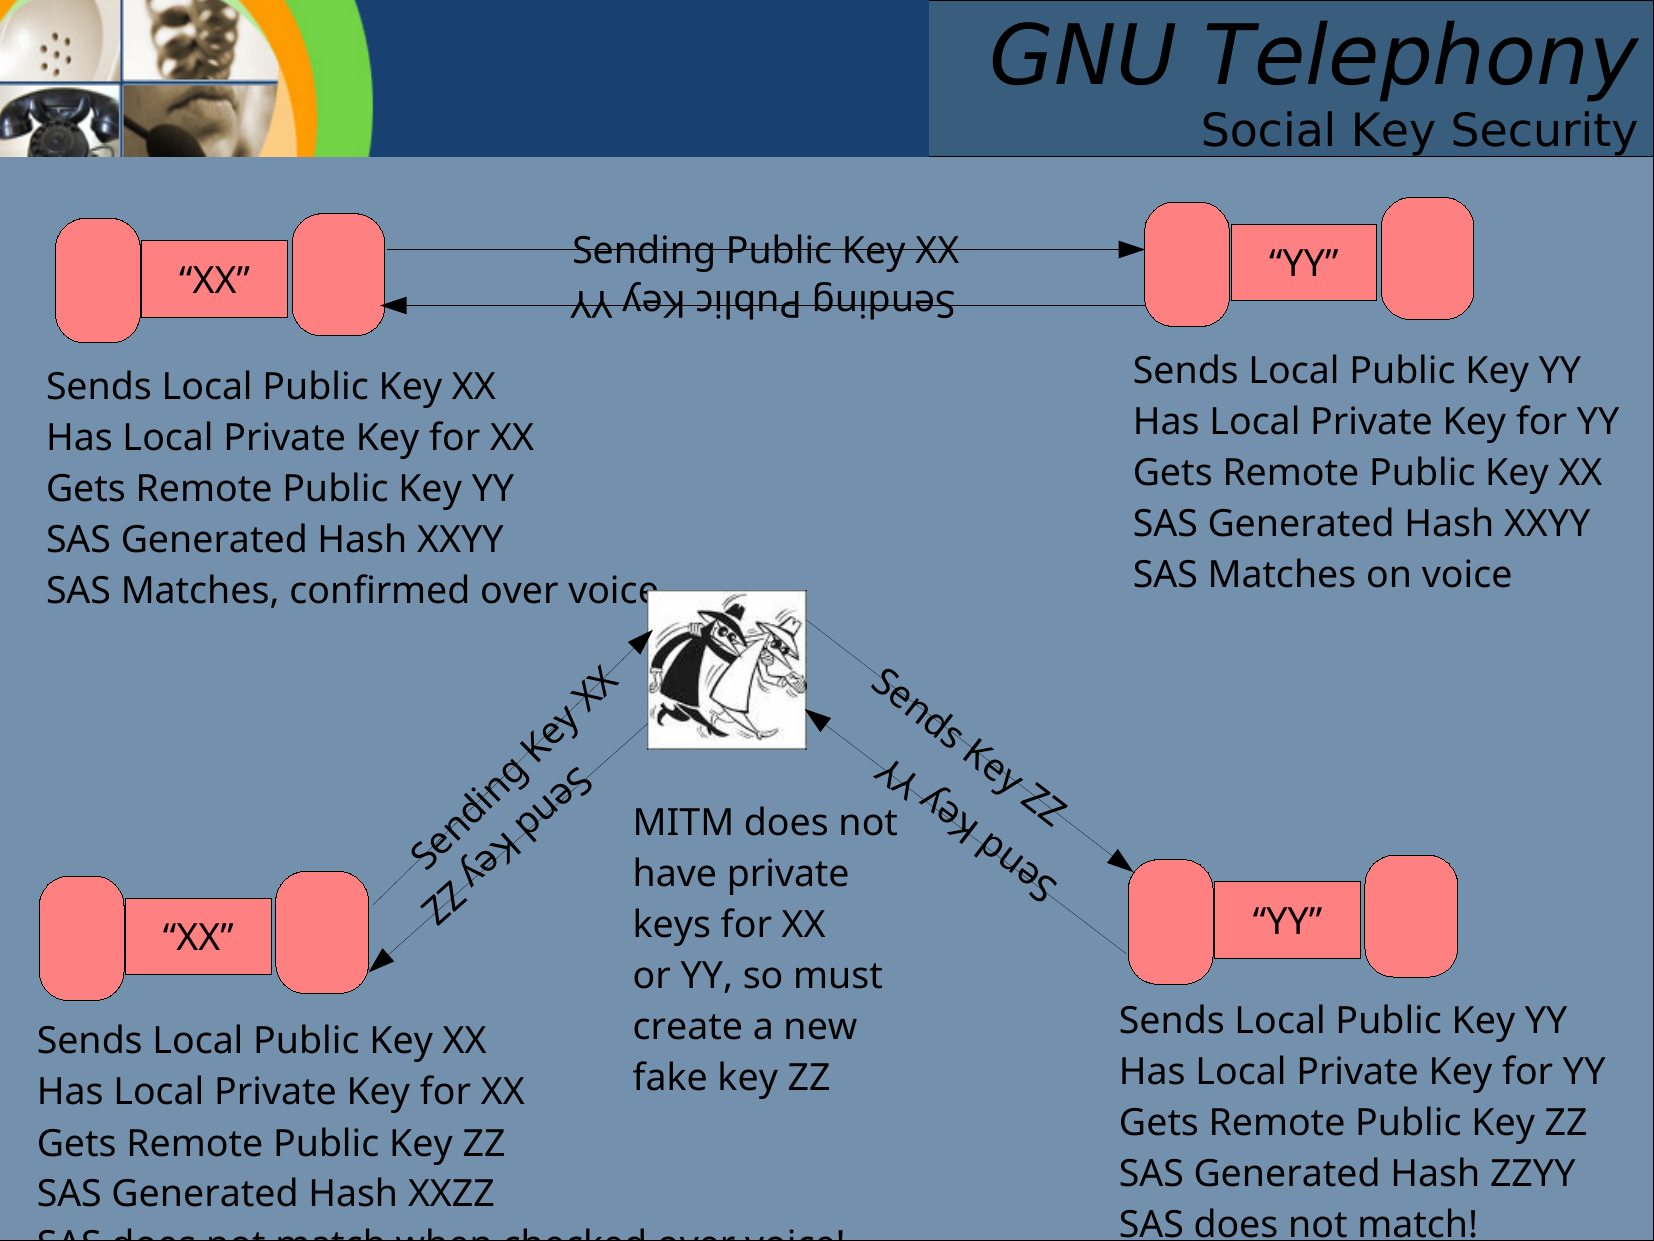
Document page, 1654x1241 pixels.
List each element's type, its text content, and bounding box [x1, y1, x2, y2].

text_box Sends Local Public Key XX Has Local Private Key for XX Gets Remote Public Key YY SAS Generated Hash XXYY SAS Matches, confirmed over voice [31, 352, 724, 585]
text_box [159, 593, 169, 601]
text_box [132, 585, 142, 597]
text_box [467, 869, 477, 880]
text_box [942, 811, 951, 818]
text_box [1245, 1219, 1255, 1225]
text_box [643, 585, 653, 591]
text_box GNU Telephony Social Key Security [941, 0, 1654, 169]
text_box [890, 777, 901, 788]
text_box [1147, 1219, 1155, 1226]
text_box [1316, 1219, 1328, 1235]
text_box “YY” [1231, 224, 1377, 301]
text_box [506, 765, 513, 773]
text_box [548, 728, 555, 735]
text_box [506, 585, 517, 600]
text_box [436, 838, 443, 845]
text_box [1323, 569, 1333, 575]
text_box [559, 792, 568, 800]
text_box [0, 0, 1654, 1241]
picture [647, 590, 807, 750]
text_box Sends Local Public Key YY Has Local Private Key for YY Gets Remote Public Key ZZ SAS Generated Hash ZZYY SAS does not match! [1104, 986, 1654, 1219]
text_box Sends Local Public Key XX Has Local Private Key for XX Gets Remote Public Key ZZ SAS Generated Hash XXZZ SAS does not match when checked over voice! [22, 1006, 934, 1239]
text_box [572, 585, 583, 600]
text_box [1445, 569, 1457, 585]
text_box [485, 585, 497, 601]
text_box [1221, 1219, 1233, 1235]
text_box [527, 585, 537, 591]
text_box [928, 719, 941, 732]
text_box [1198, 1219, 1210, 1235]
picture [0, 0, 929, 157]
text_box “XX” [125, 898, 272, 975]
text_box [1246, 577, 1256, 585]
text_box [1397, 1227, 1407, 1235]
text_box [508, 767, 520, 779]
text_box [236, 585, 246, 591]
text_box [1022, 872, 1031, 879]
text_box [452, 585, 464, 601]
text_box “YY” [1214, 881, 1361, 959]
text_box [490, 781, 497, 788]
text_box [432, 585, 442, 591]
text_box [467, 806, 480, 819]
text_box [1497, 569, 1507, 575]
text_box [312, 585, 324, 601]
text_box [899, 689, 906, 695]
text_box Sends Local Public Key YY Has Local Private Key for YY Gets Remote Public Key XX SAS Generated Hash XXYY SAS Matches on voice [1118, 335, 1654, 569]
text_box [466, 805, 473, 812]
text_box [897, 691, 905, 698]
text_box [985, 848, 992, 854]
text_box [991, 764, 999, 771]
text_box [521, 816, 535, 829]
text_box [434, 836, 440, 843]
text_box [592, 585, 604, 601]
text_box [546, 726, 552, 733]
text_box [928, 795, 936, 805]
text_box [1161, 569, 1169, 576]
text_box [1371, 569, 1383, 585]
text_box [917, 704, 925, 709]
text_box [1006, 778, 1014, 787]
text_box “XX” [141, 240, 288, 318]
text_box [450, 820, 457, 827]
text_box MITM does not have private keys for XX or YY, so must create a new fake key ZZ [618, 788, 921, 1065]
text_box [1425, 569, 1436, 584]
text_box [1219, 569, 1229, 581]
text_box [986, 839, 999, 852]
text_box [484, 859, 493, 867]
text_box [74, 585, 82, 592]
text_box [563, 715, 571, 723]
